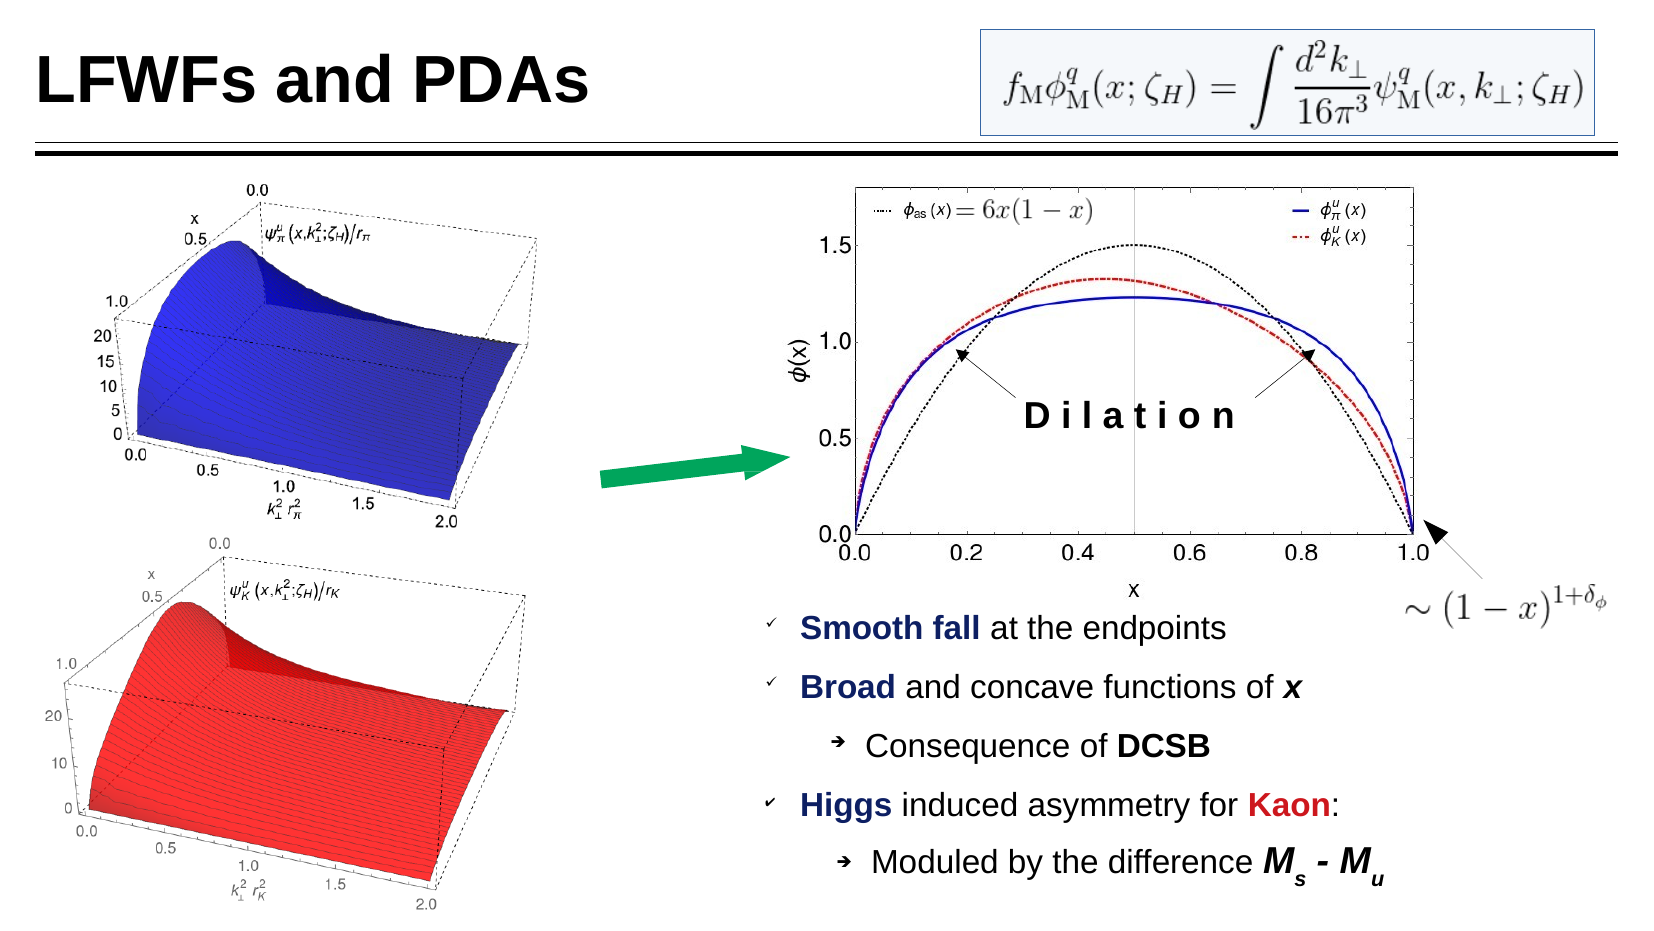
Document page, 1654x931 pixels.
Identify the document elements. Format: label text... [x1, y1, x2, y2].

text_box [980, 29, 1595, 136]
picture [43, 177, 544, 915]
text_box D i l a t i o n [1021, 389, 1237, 437]
picture [1405, 584, 1607, 629]
text_box Consequence of DCSB [814, 716, 1300, 775]
text_box Broad and concave functions of x [750, 657, 1406, 710]
title LFWFs and PDAs [33, 33, 593, 192]
text_box Smooth fall at the endpoints [750, 598, 1417, 650]
picture [1003, 40, 1583, 130]
picture [956, 197, 1093, 225]
text_box Moduled by the difference Ms - Mu [820, 842, 1430, 895]
text_box Higgs induced asymmetry for Kaon: [750, 775, 1583, 842]
text_box [599, 183, 1430, 598]
